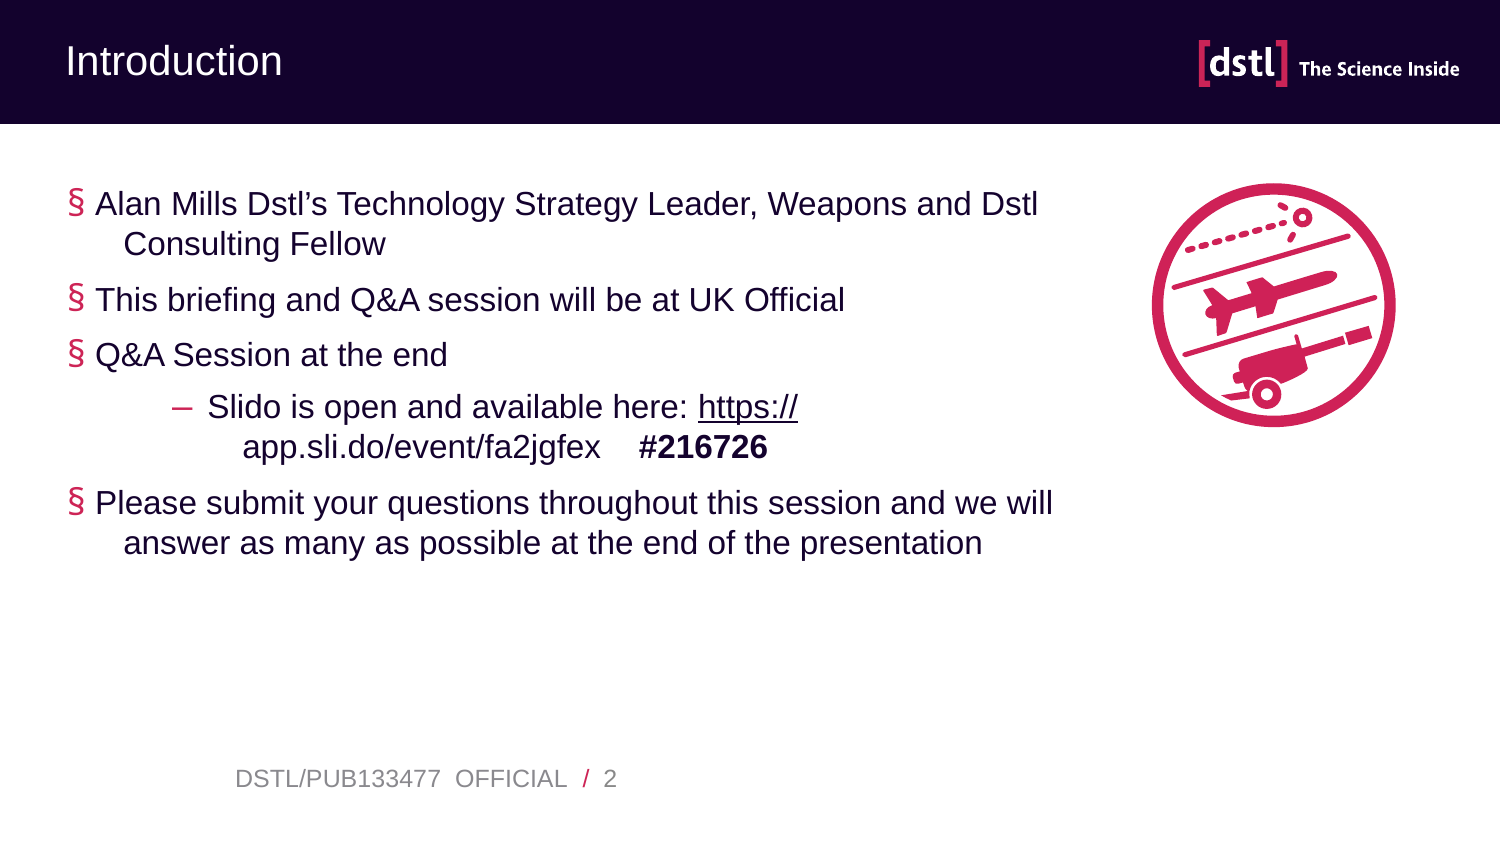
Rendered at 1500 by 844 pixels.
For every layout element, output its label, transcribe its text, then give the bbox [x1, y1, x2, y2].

title Introduction [5, 8, 1129, 115]
list Alan Mills Dstl’s Technology Strategy Leader, Weapons and Dstl Consulting Fellow This briefing and Q&A session will be at UK Official Q&A Session at the end Slido is open and available here: https://app.sli.do/event/fa2jgfex #216726 Please submit your questions throughout this session and we will answer as many as possible at the end of the presentation [53, 175, 1140, 672]
picture [1151, 183, 1396, 428]
text_box DSTL/PUB133477 OFFICIAL / 2 [220, 755, 1447, 800]
